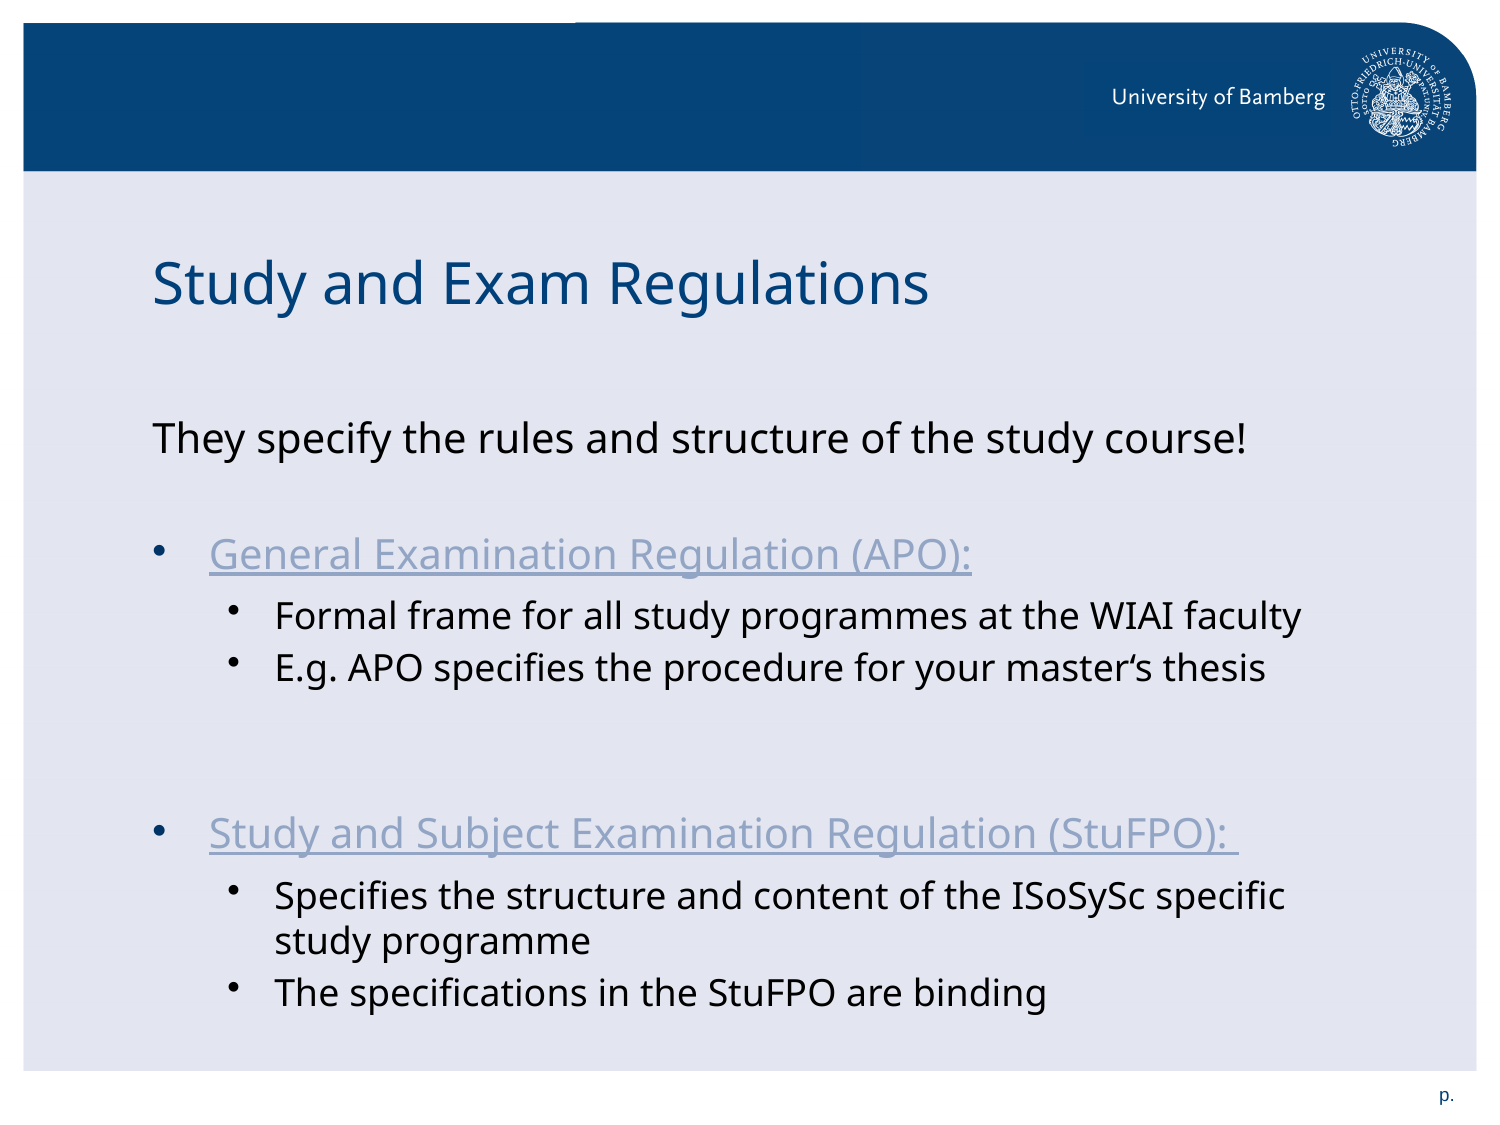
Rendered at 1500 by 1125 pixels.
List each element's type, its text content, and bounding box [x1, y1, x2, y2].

picture [0, 0, 1500, 1125]
title Study and Exam Regulations [137, 187, 1363, 354]
text_box They specify the rules and structure of the study course! General Examination Regulation (APO): Formal frame for all study programmes at the WIAI faculty E.g. APO specifies the procedure for your master‘s thesis Study and Subject Examination Regulation (StuFPO): Specifies the structure and content of the ISoSySc specific study programme The specifications in the StuFPO are binding [137, 354, 1363, 1035]
